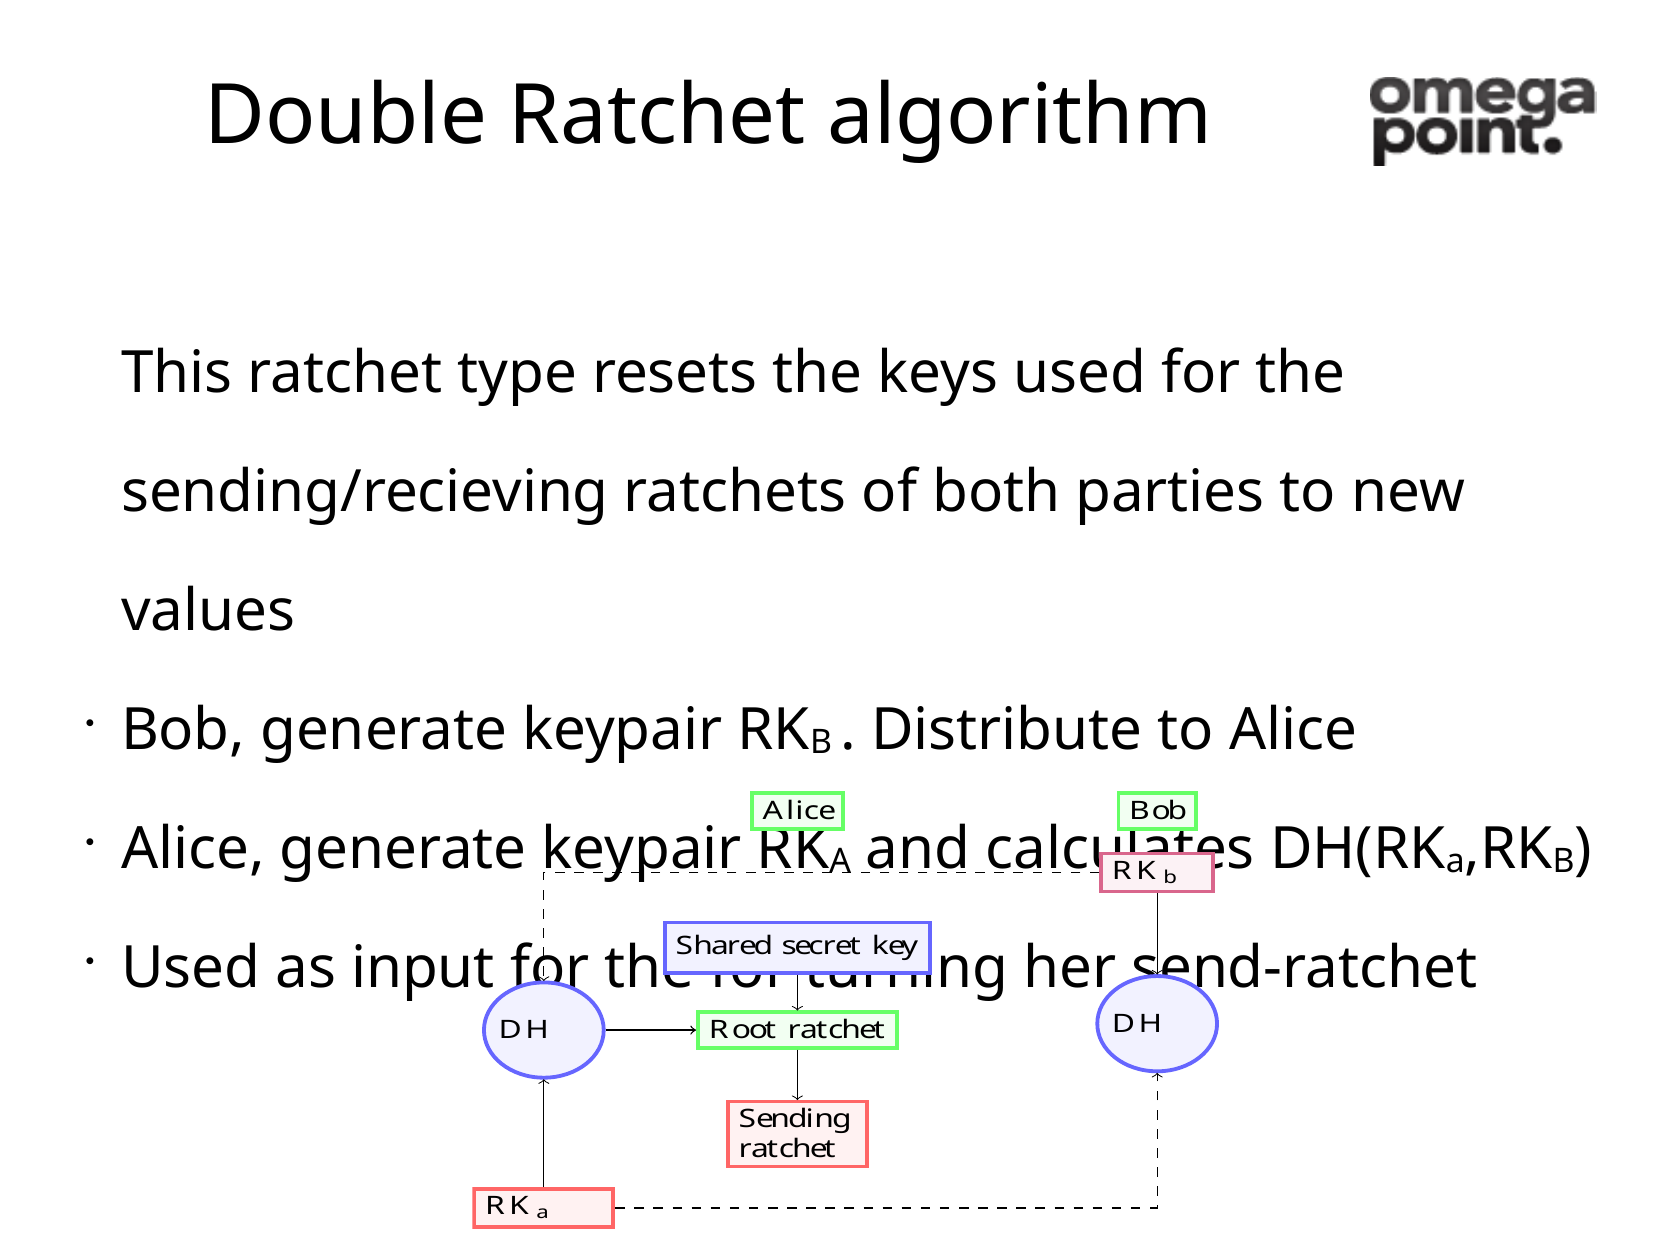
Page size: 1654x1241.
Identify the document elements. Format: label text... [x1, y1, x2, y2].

picture [1370, 77, 1597, 166]
text_box Double Ratchet algorithm [0, 0, 1453, 269]
text_box This ratchet type resets the keys used for the sending/recieving ratchets of both parties to new values Bob, generate keypair RKB . Distribute to Alice Alice, generate keypair RKA and calculates DH(RKa,RKB) Used as input for the for turning her send-ratchet [70, 283, 1654, 1196]
picture [472, 791, 1219, 1229]
